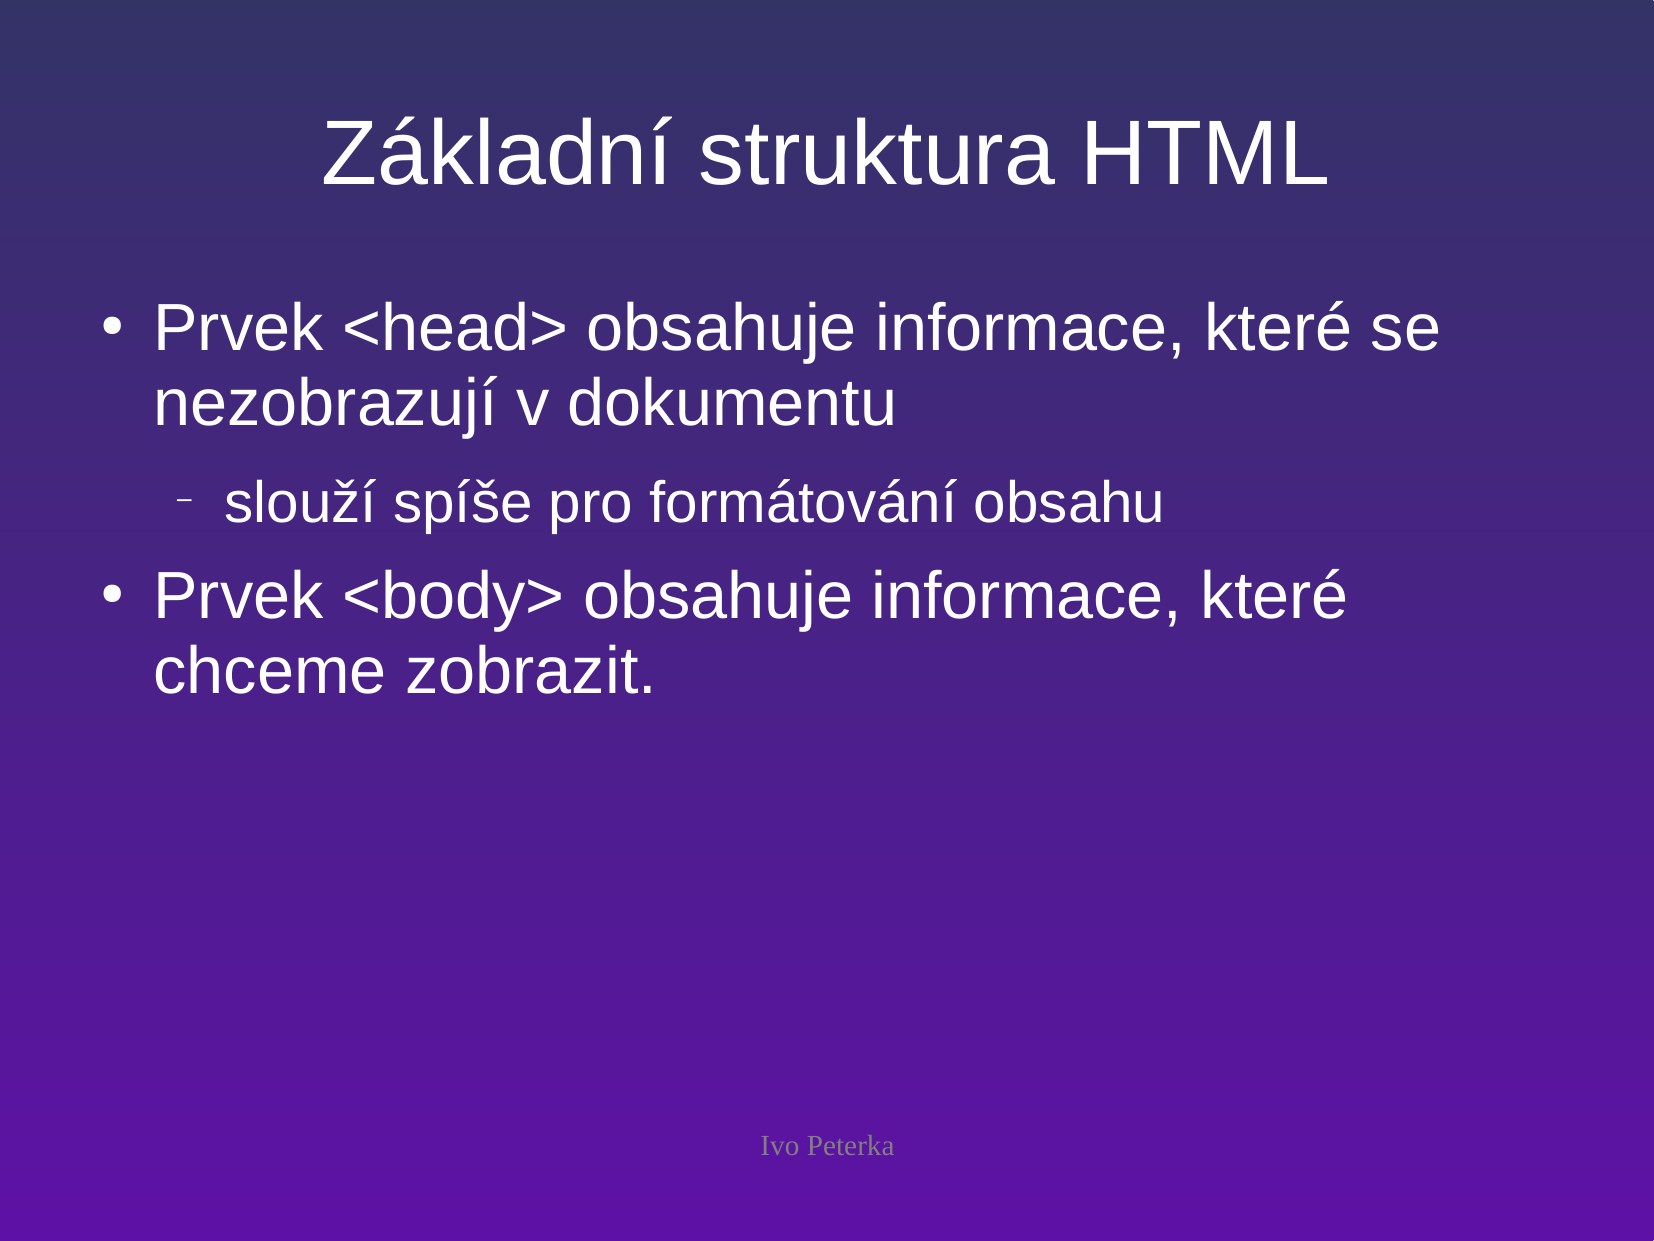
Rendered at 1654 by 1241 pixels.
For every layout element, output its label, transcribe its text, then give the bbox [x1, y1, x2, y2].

list Prvek <head> obsahuje informace, které se nezobrazují v dokumentu slouží spíše pro formátování obsahu Prvek <body> obsahuje informace, které chceme zobrazit. [82, 290, 1571, 1109]
title Základní struktura HTML [82, 49, 1571, 257]
